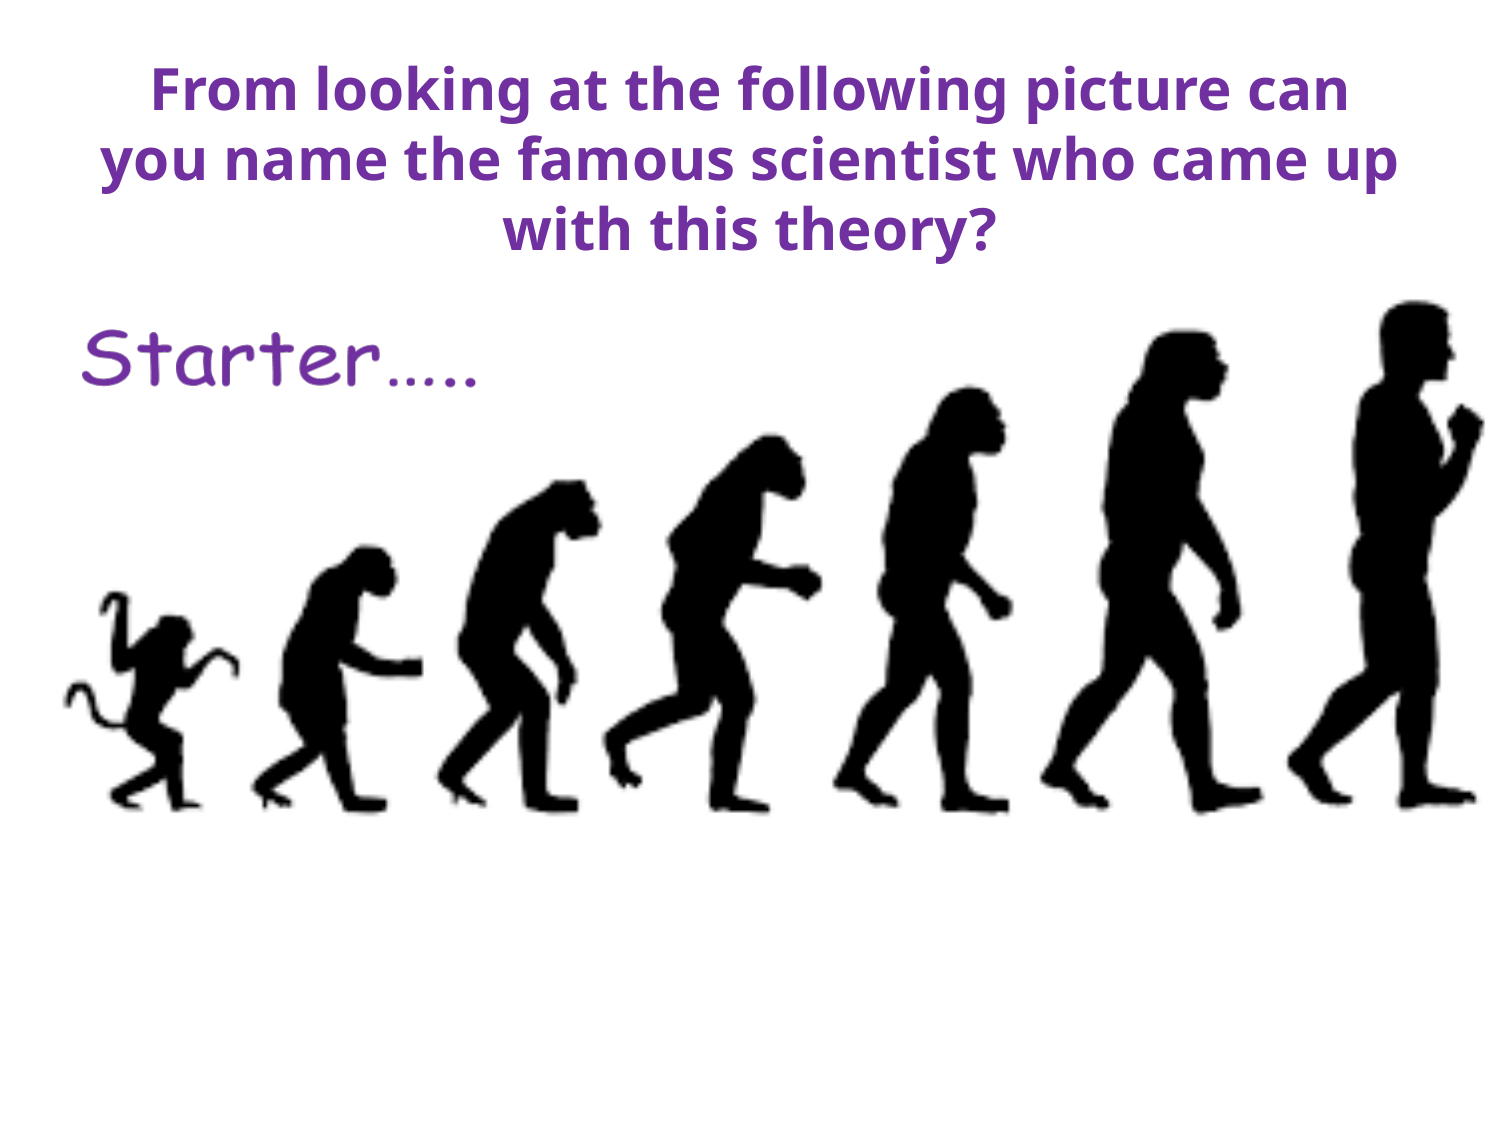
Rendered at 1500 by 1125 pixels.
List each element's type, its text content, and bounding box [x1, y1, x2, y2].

picture [25, 290, 1497, 833]
title From looking at the following picture can you name the famous scientist who came up with this theory? [75, 45, 1426, 233]
